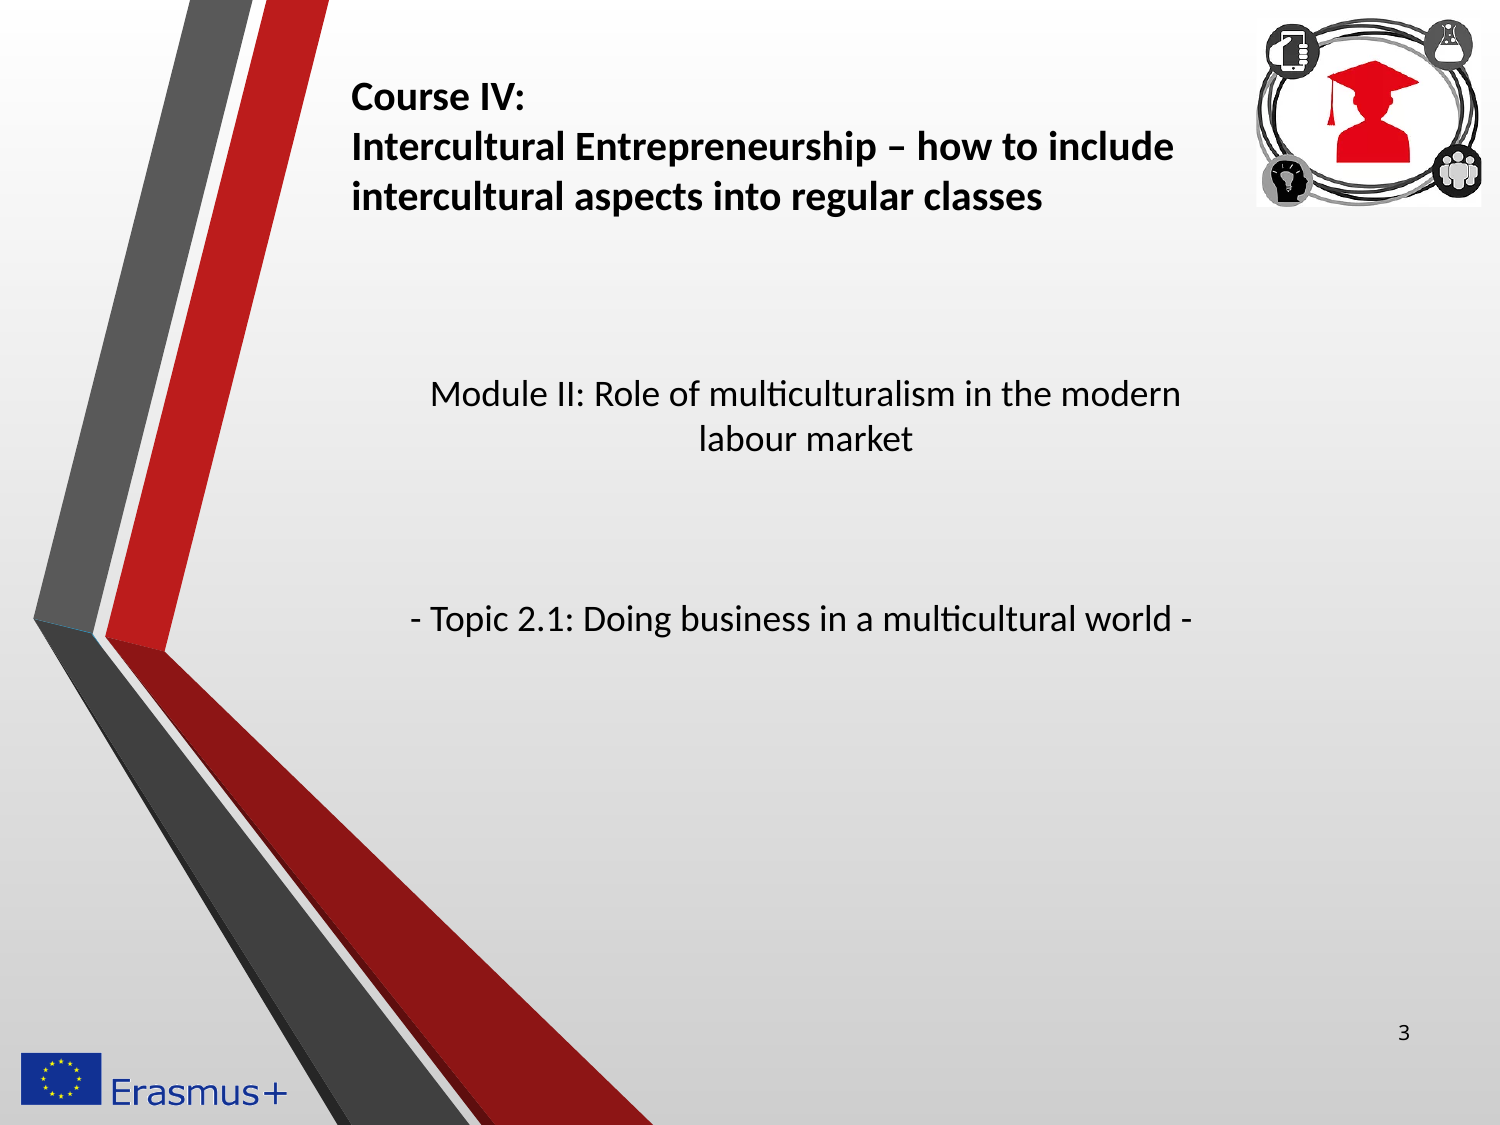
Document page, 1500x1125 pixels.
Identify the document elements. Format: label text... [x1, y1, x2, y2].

slide_number <numer> [1357, 1003, 1425, 1064]
picture [1256, 18, 1482, 207]
chart [1258, 19, 1483, 209]
text_box Course IV: Intercultural Entrepreneurship – how to include intercultural aspects into regular classes [336, 61, 1258, 227]
picture [5, 1037, 302, 1120]
text_box Module II: Role of multiculturalism in the modern labour market - Topic 2.1: Doing business in a multicultural world - [389, 361, 1223, 647]
